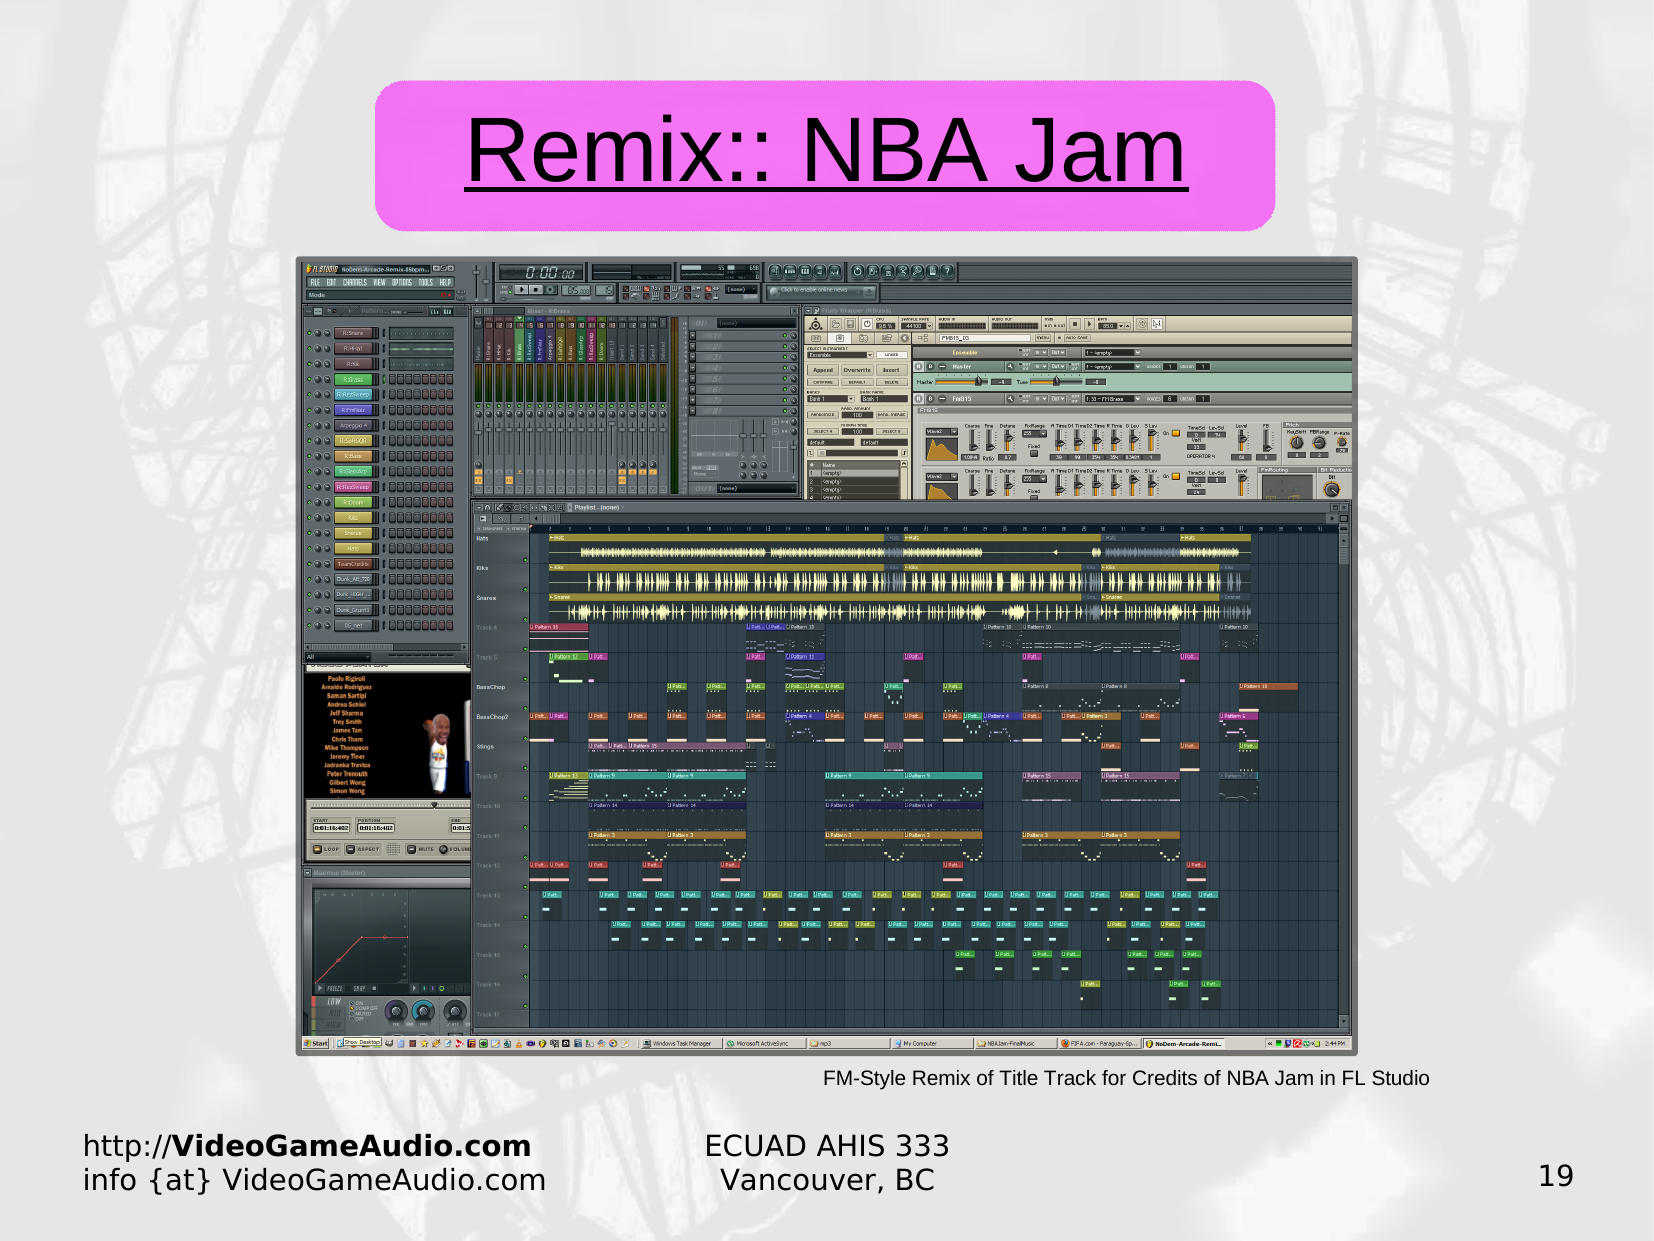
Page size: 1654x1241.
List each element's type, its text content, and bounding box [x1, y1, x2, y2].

picture [0, 0, 1654, 1241]
title Remix:: NBA Jam [82, 49, 1571, 257]
